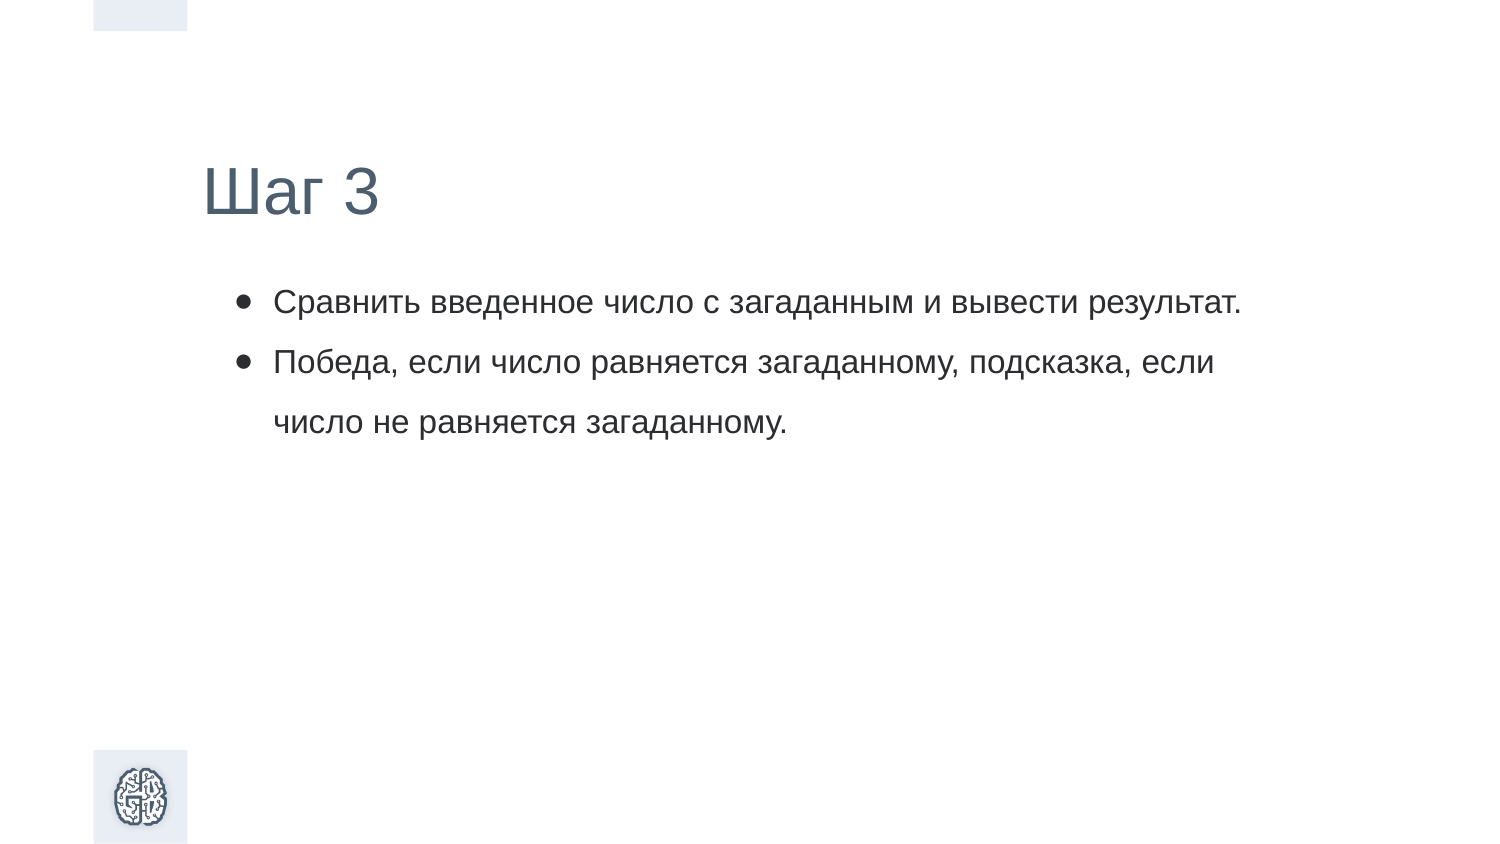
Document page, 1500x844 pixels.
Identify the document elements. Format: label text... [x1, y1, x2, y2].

text_box Сравнить введенное число с загаданным и вывести результат. [187, 259, 1312, 322]
picture [106, 760, 175, 834]
text_box Шаг 3 [187, 93, 1312, 259]
text_box Победа, если число равняется загаданному, подсказка, если число не равняется загаданному. [187, 322, 1312, 438]
